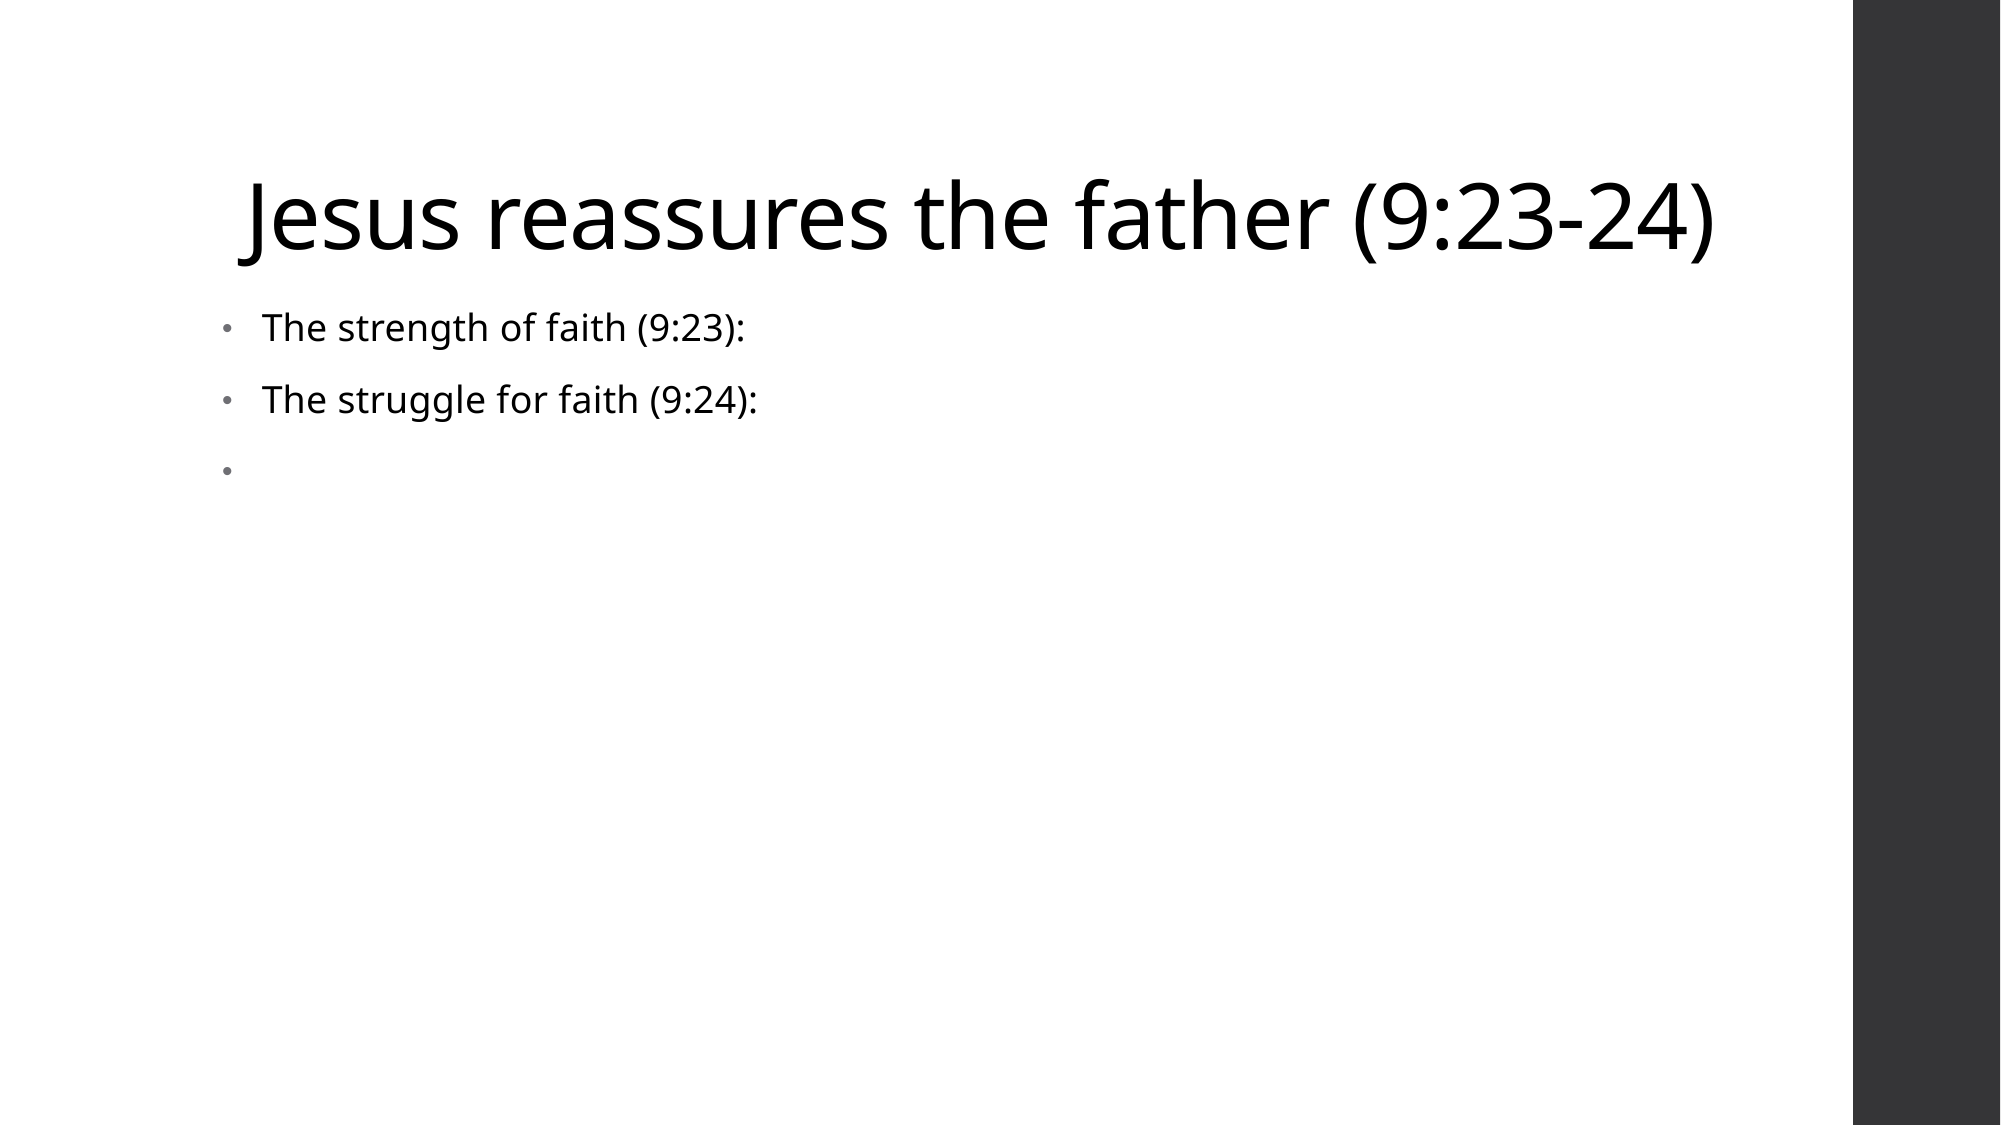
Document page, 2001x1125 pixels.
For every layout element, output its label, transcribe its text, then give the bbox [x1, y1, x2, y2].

list The strength of faith (9:23): The struggle for faith (9:24): [206, 299, 1617, 1014]
title Jesus reassures the father (9:23-24) [206, 60, 1797, 278]
